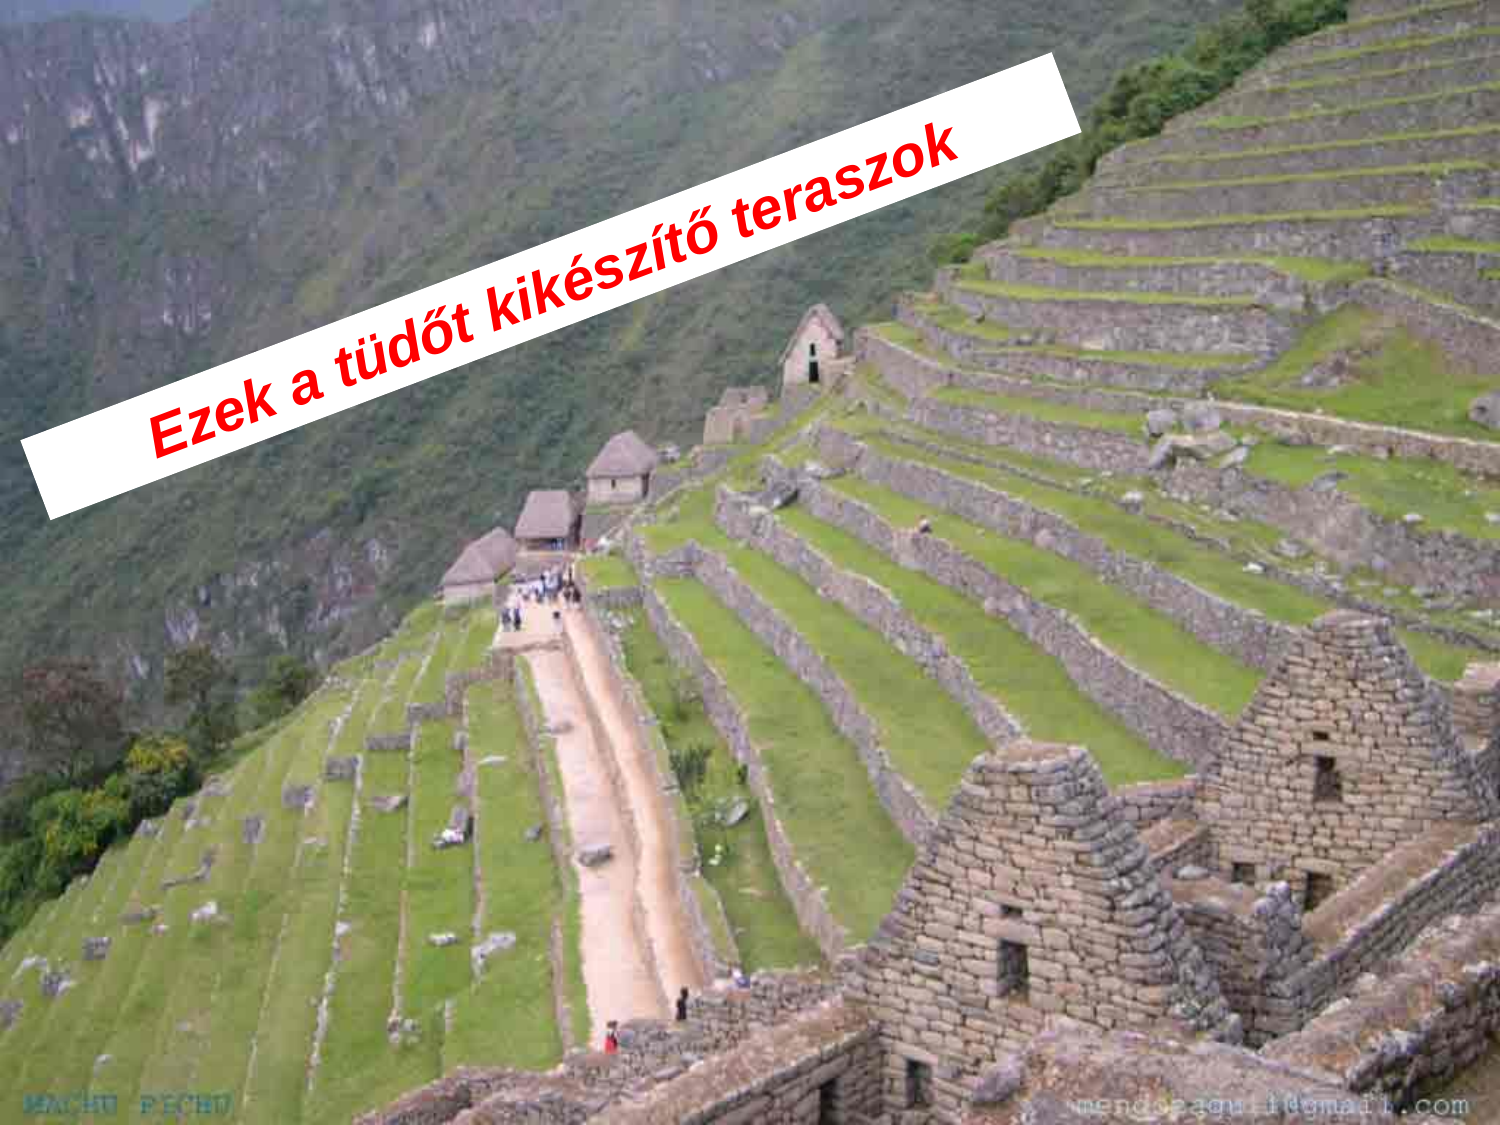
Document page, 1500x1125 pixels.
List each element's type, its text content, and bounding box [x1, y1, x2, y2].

text_box Ezek a tüdőt kikészítő teraszok [20, 52, 1082, 521]
picture [0, 0, 1500, 1125]
